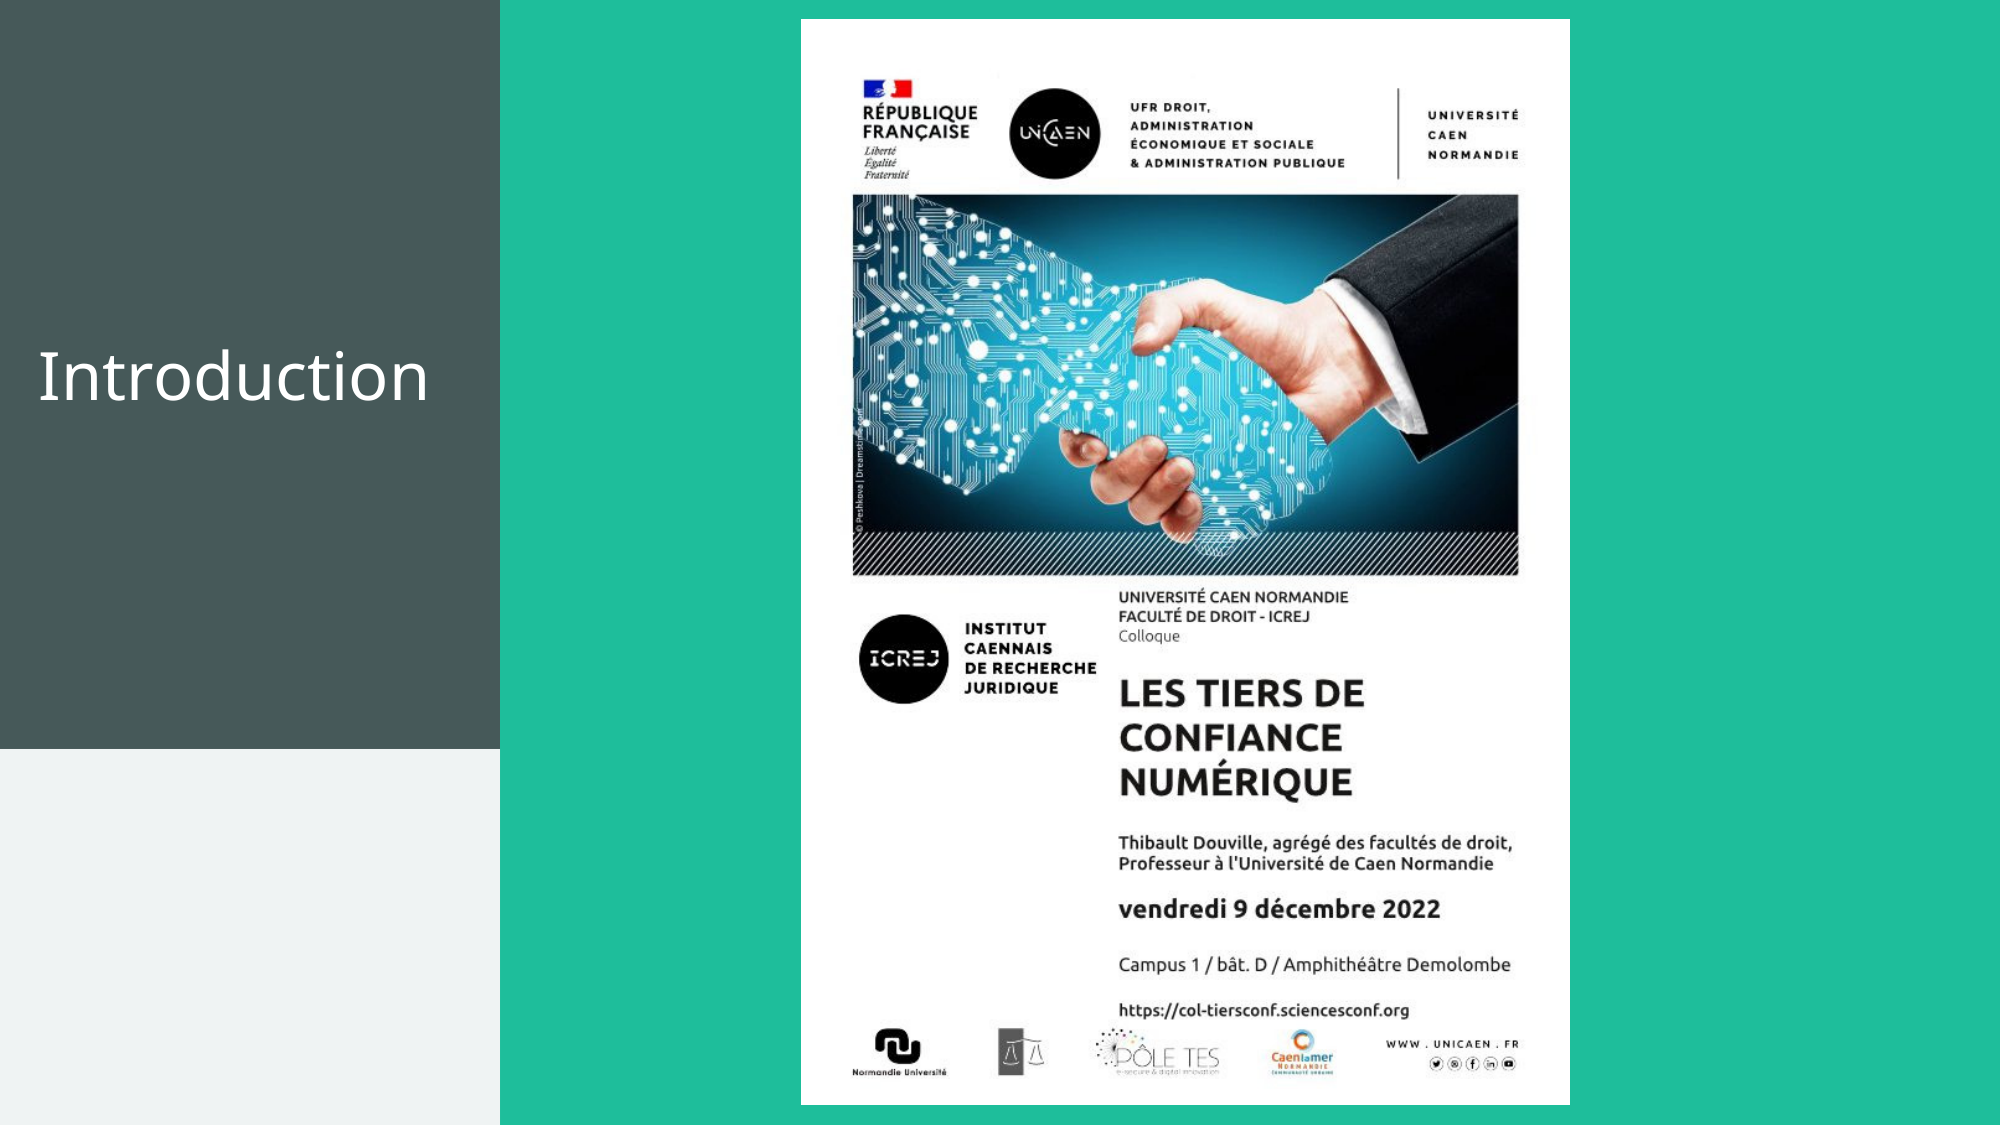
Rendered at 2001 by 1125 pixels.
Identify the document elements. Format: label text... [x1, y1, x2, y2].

text_box [0, 0, 2000, 1125]
picture [801, 19, 1570, 1105]
title Introduction [23, 65, 456, 683]
